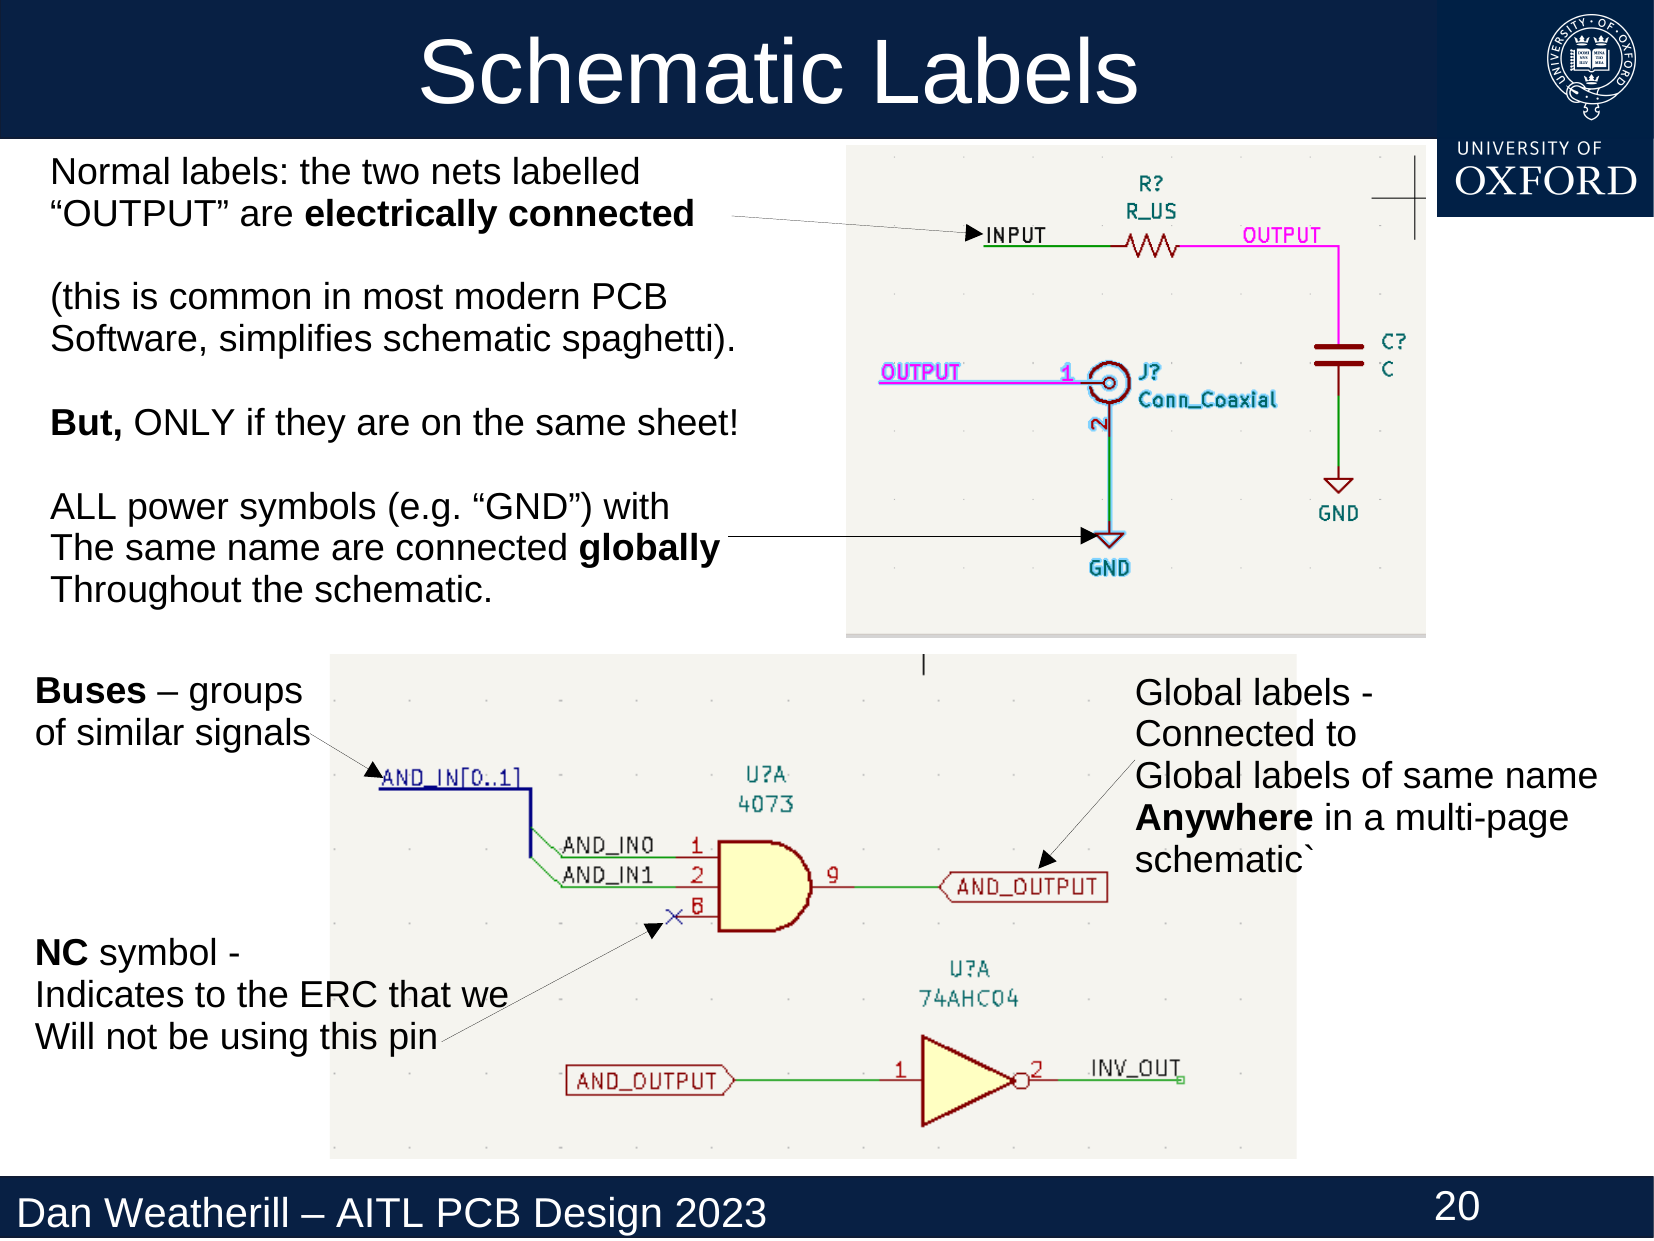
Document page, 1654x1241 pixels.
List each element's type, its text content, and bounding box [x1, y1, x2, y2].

picture [846, 145, 1426, 638]
text_box Normal labels: the two nets labelled “OUTPUT” are electrically connected (this is common in most modern PCB Software, simplifies schematic spaghetti). But, ONLY if they are on the same sheet! ALL power symbols (e.g. “GND”) with The same name are connected globally Throughout the schematic. [35, 143, 834, 619]
text_box Global labels - Connected to Global labels of same name Anywhere in a multi-page schematic` [1119, 664, 1614, 889]
text_box Buses – groups of similar signals [19, 662, 352, 762]
title Schematic Labels [35, 0, 1524, 177]
picture [1437, 0, 1654, 217]
picture [329, 654, 1297, 1159]
text_box NC symbol - Indicates to the ERC that we Will not be using this pin [19, 924, 525, 1065]
